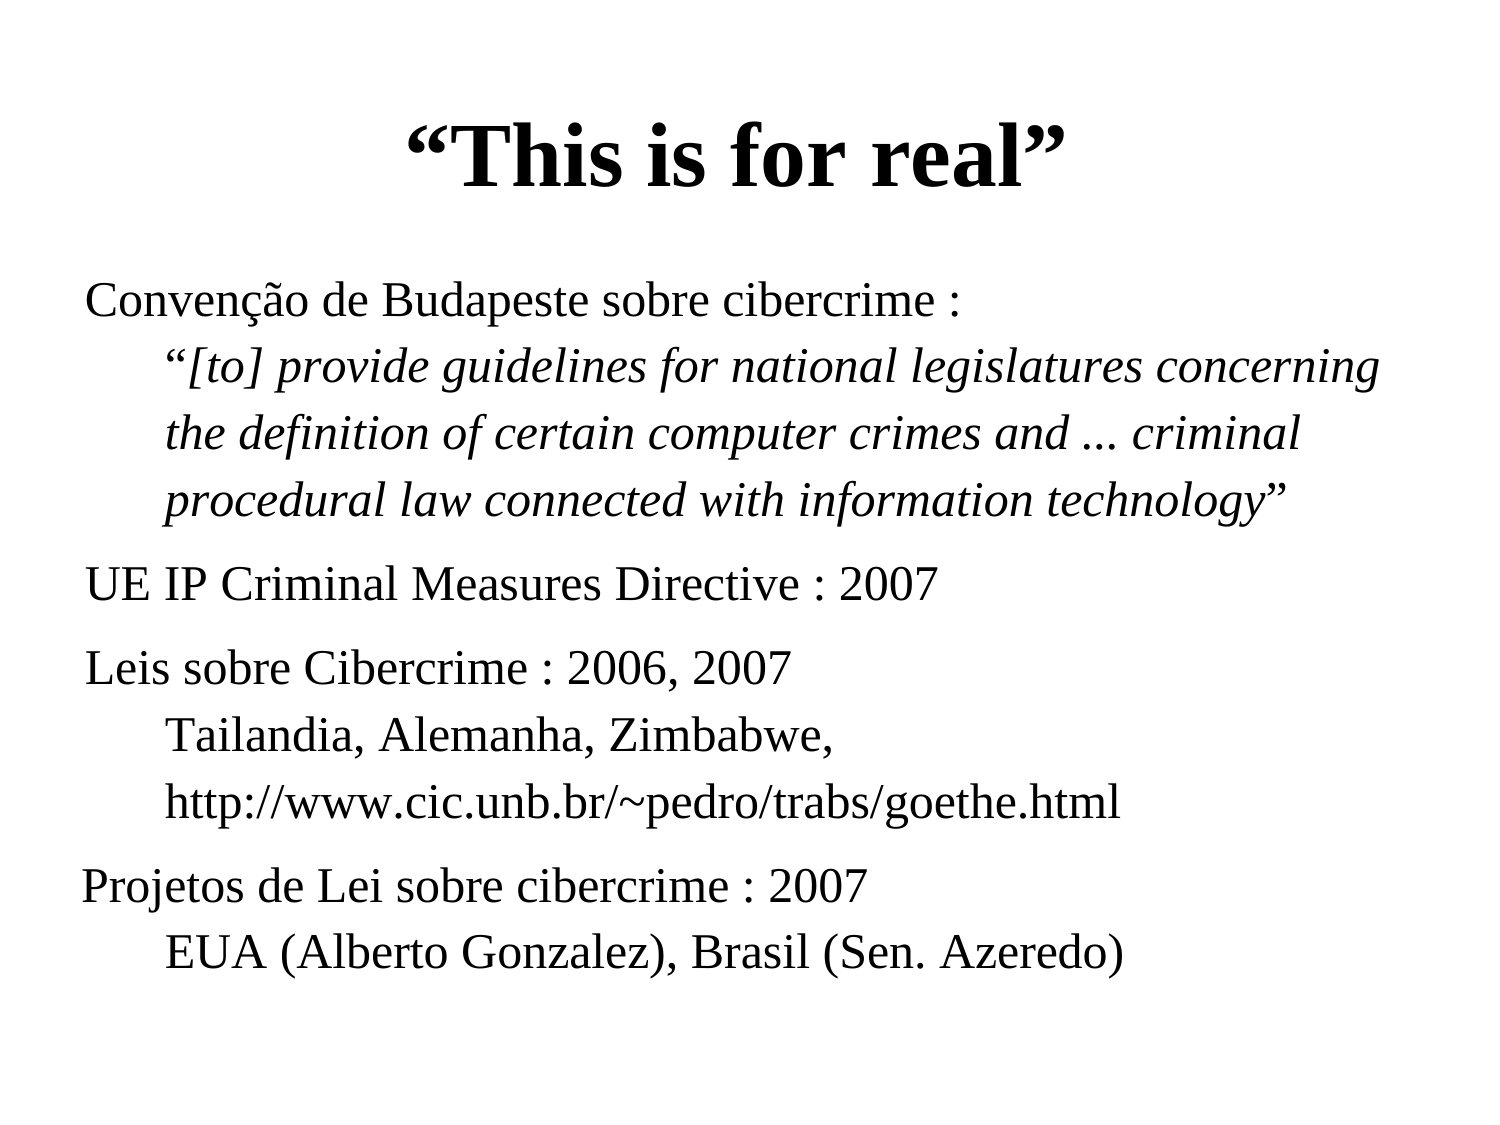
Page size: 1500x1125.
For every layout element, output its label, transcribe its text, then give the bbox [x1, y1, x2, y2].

title “This is for real” [99, 62, 1375, 250]
text_box Convenção de Budapeste sobre cibercrime : “[to] provide guidelines for national legislatures concerning the definition of certain computer crimes and ... criminal procedural law connected with information technology” UE IP Criminal Measures Directive : 2007 Leis sobre Cibercrime : 2006, 2007 Tailandia, Alemanha, Zimbabwe, http://www.cic.unb.br/~pedro/trabs/goethe.html Projetos de Lei sobre cibercrime : 2007 EUA (Alberto Gonzalez), Brasil (Sen. Azeredo) [81, 260, 1432, 997]
